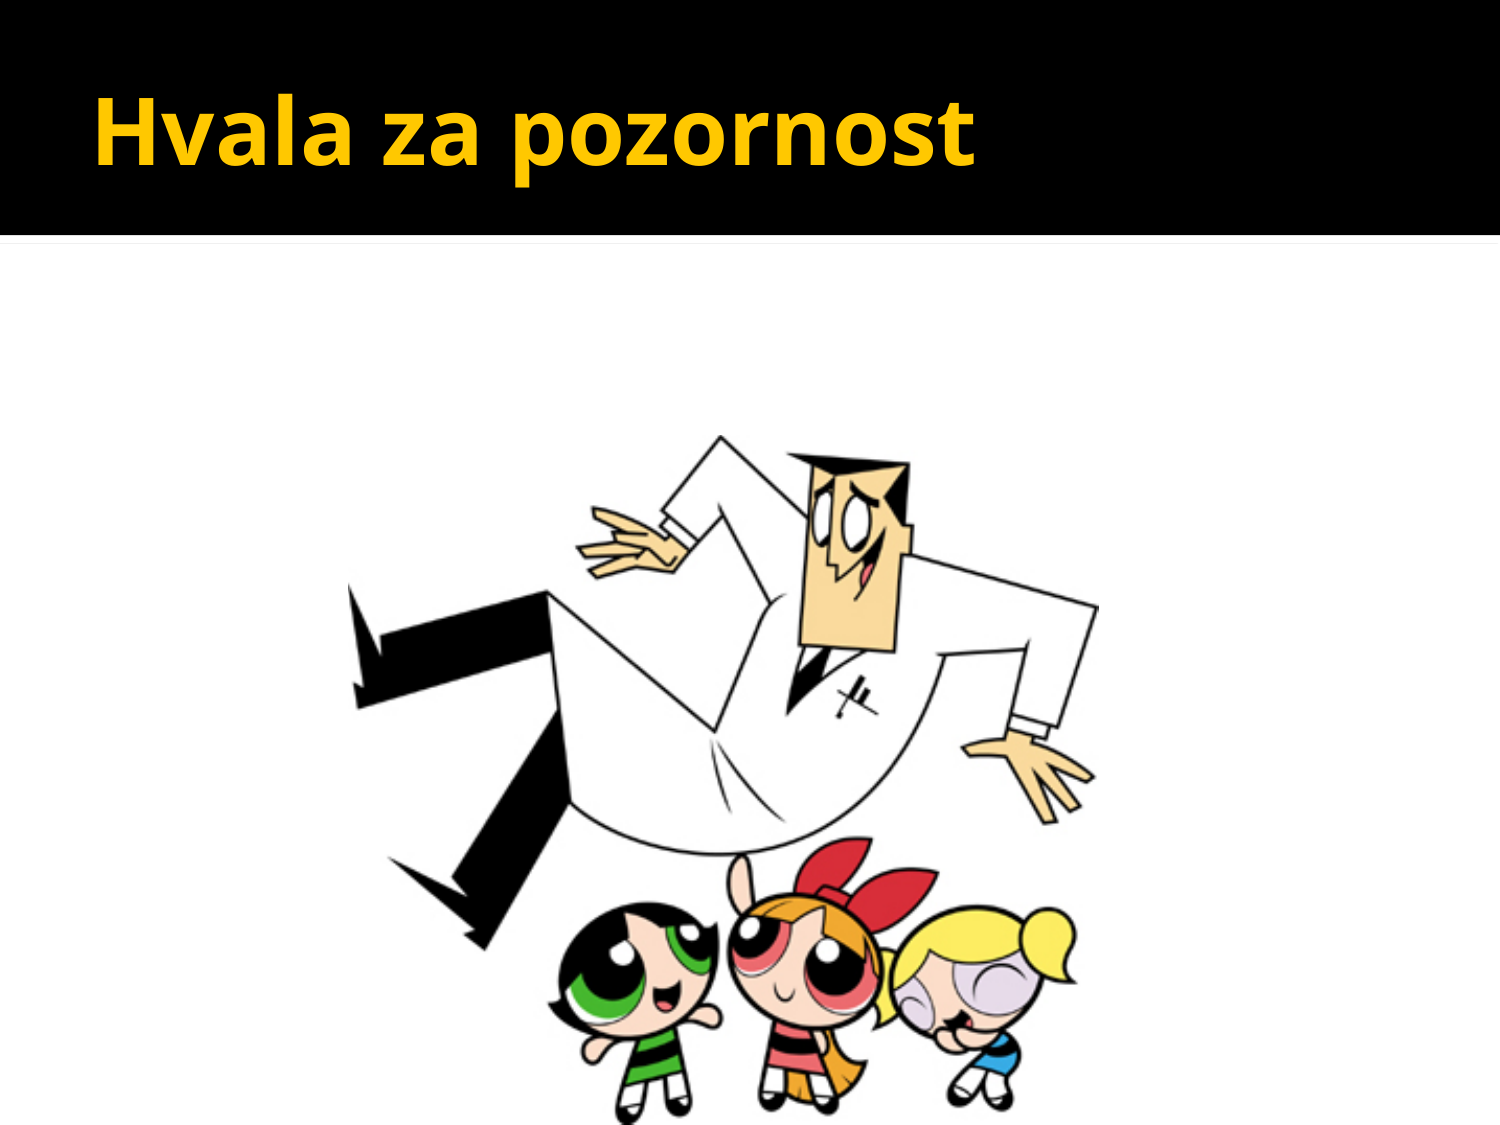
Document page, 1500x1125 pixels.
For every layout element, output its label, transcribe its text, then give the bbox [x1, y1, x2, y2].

title Hvala za pozornost [75, 25, 1425, 231]
picture [348, 435, 1099, 1125]
